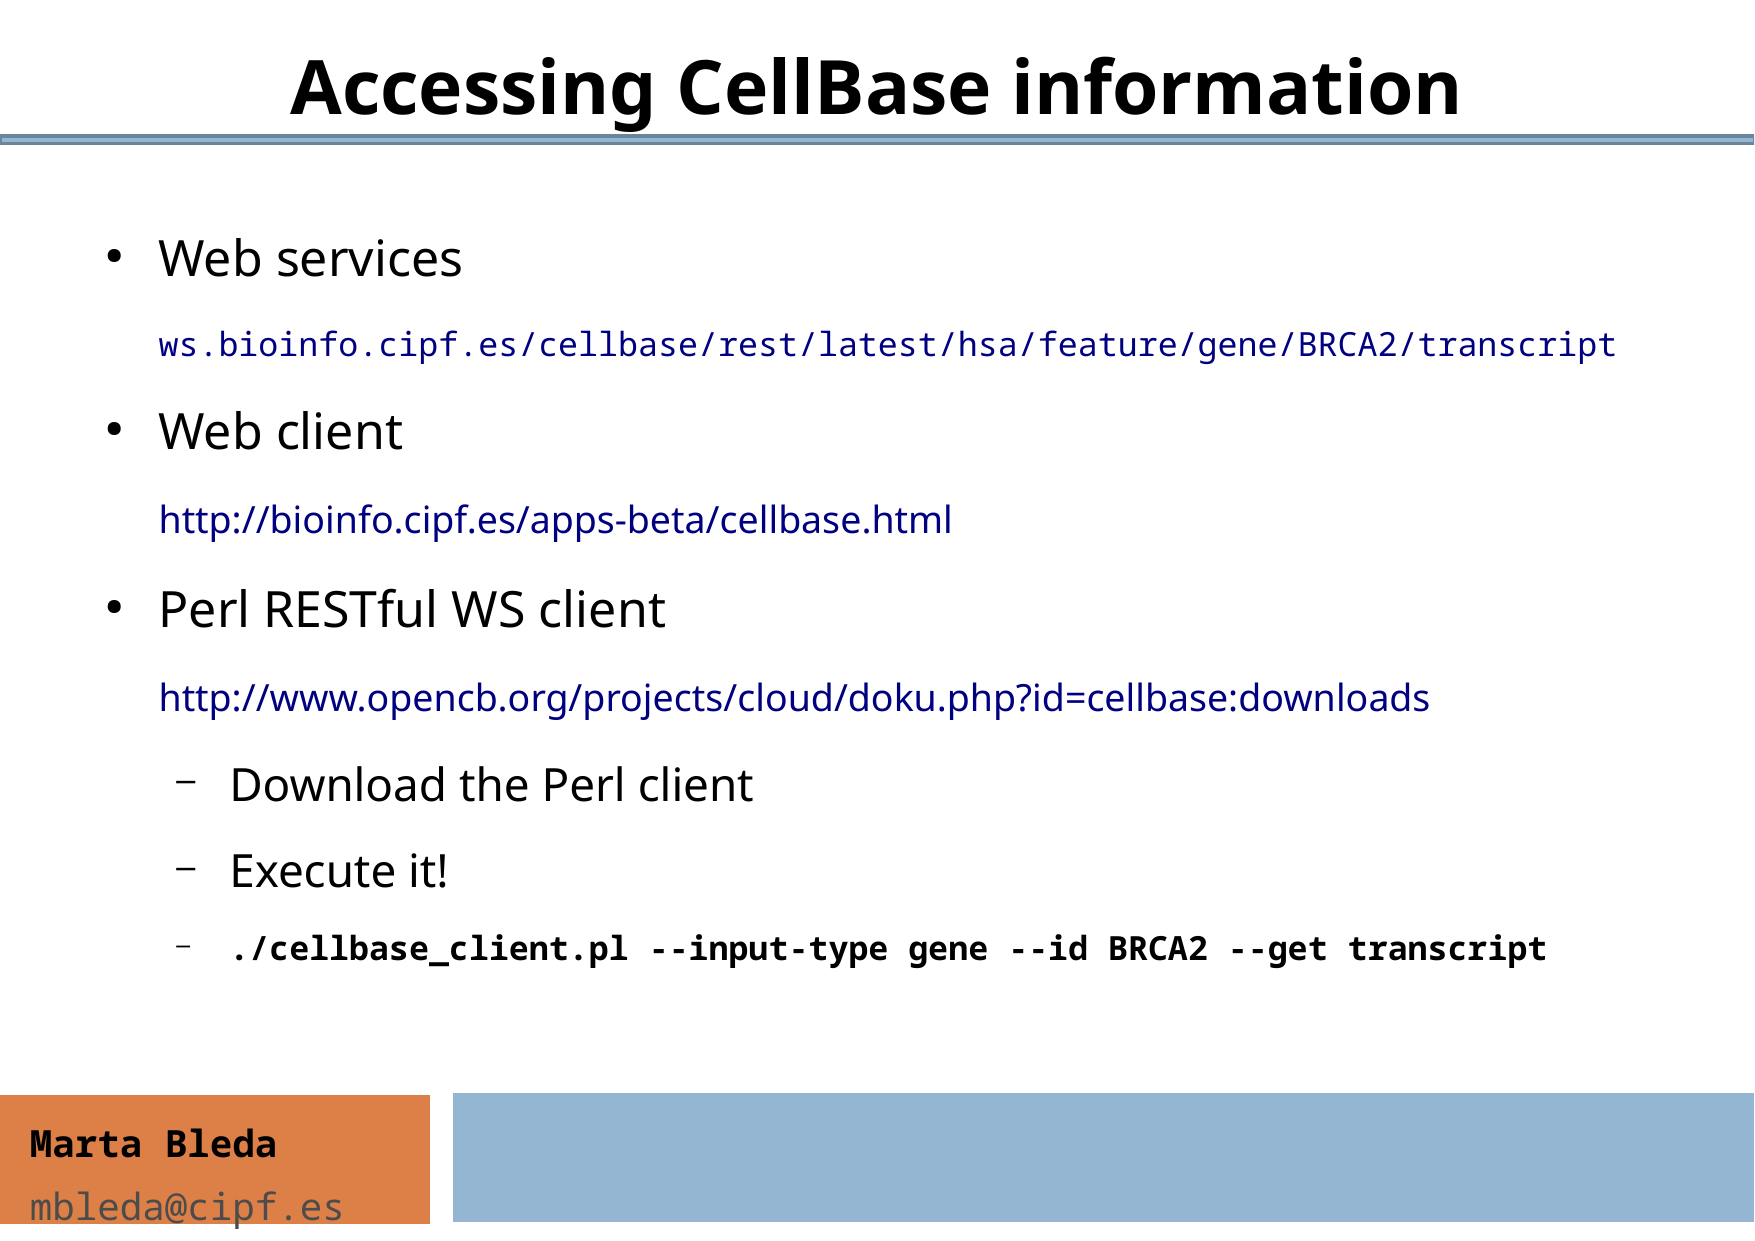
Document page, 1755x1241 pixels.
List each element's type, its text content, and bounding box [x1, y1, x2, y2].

text_box Accessing CellBase information [67, 27, 1688, 129]
text_box [0, 136, 1754, 144]
list Web services ws.bioinfo.cipf.es/cellbase/rest/latest/hsa/feature/gene/BRCA2/transcript Web client http://bioinfo.cipf.es/apps-beta/cellbase.html Perl RESTful WS client http://www.opencb.org/projects/cloud/doku.php?id=cellbase:downloads Download the Perl client Execute it! ./cellbase_client.pl --input-type gene --id BRCA2 --get transcript [87, 223, 1632, 1034]
text_box Marta Bleda mbleda@cipf.es [15, 1110, 406, 1213]
